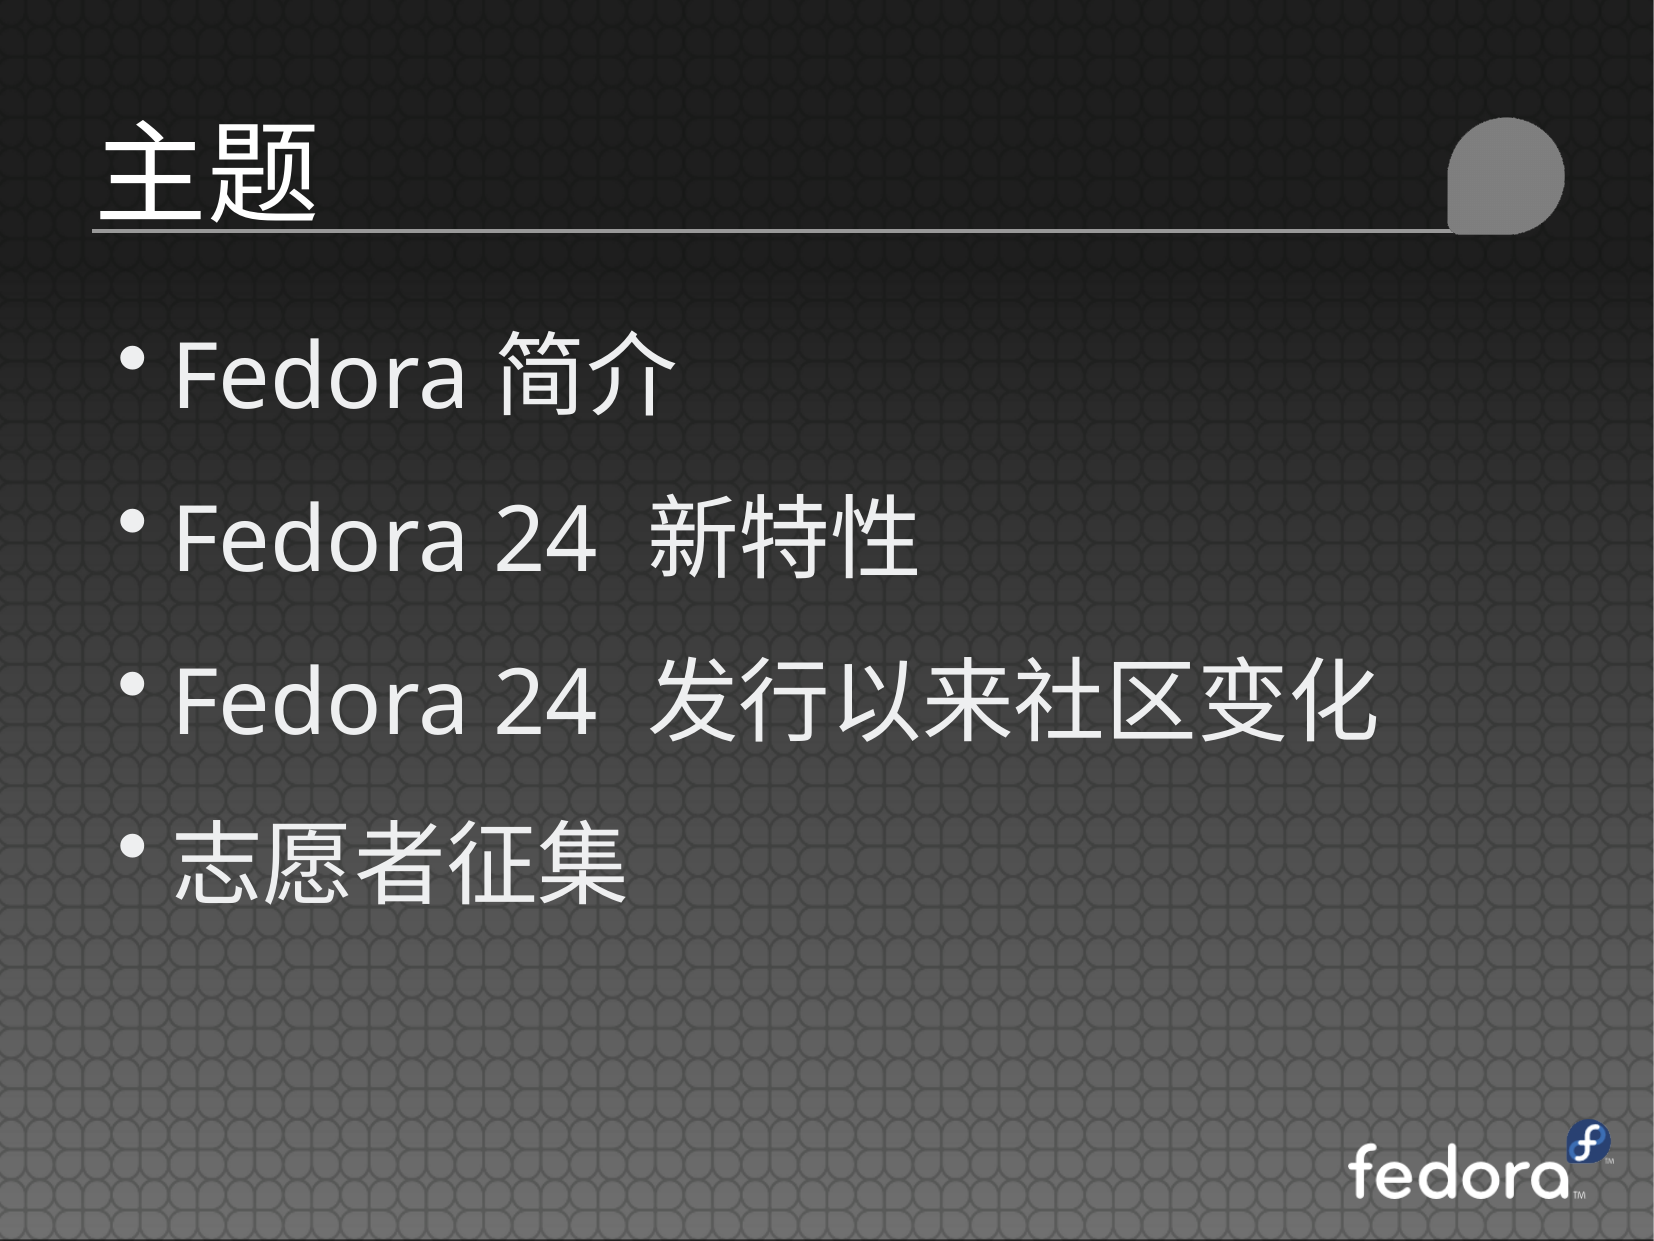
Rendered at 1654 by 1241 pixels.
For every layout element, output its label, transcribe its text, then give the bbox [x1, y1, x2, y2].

picture [0, 0, 1654, 1241]
title 主题 [94, 100, 1426, 251]
list Fedora简介 Fedora 24 新特性 Fedora 24 发行以来社区变化 志愿者征集 [100, 301, 1488, 935]
